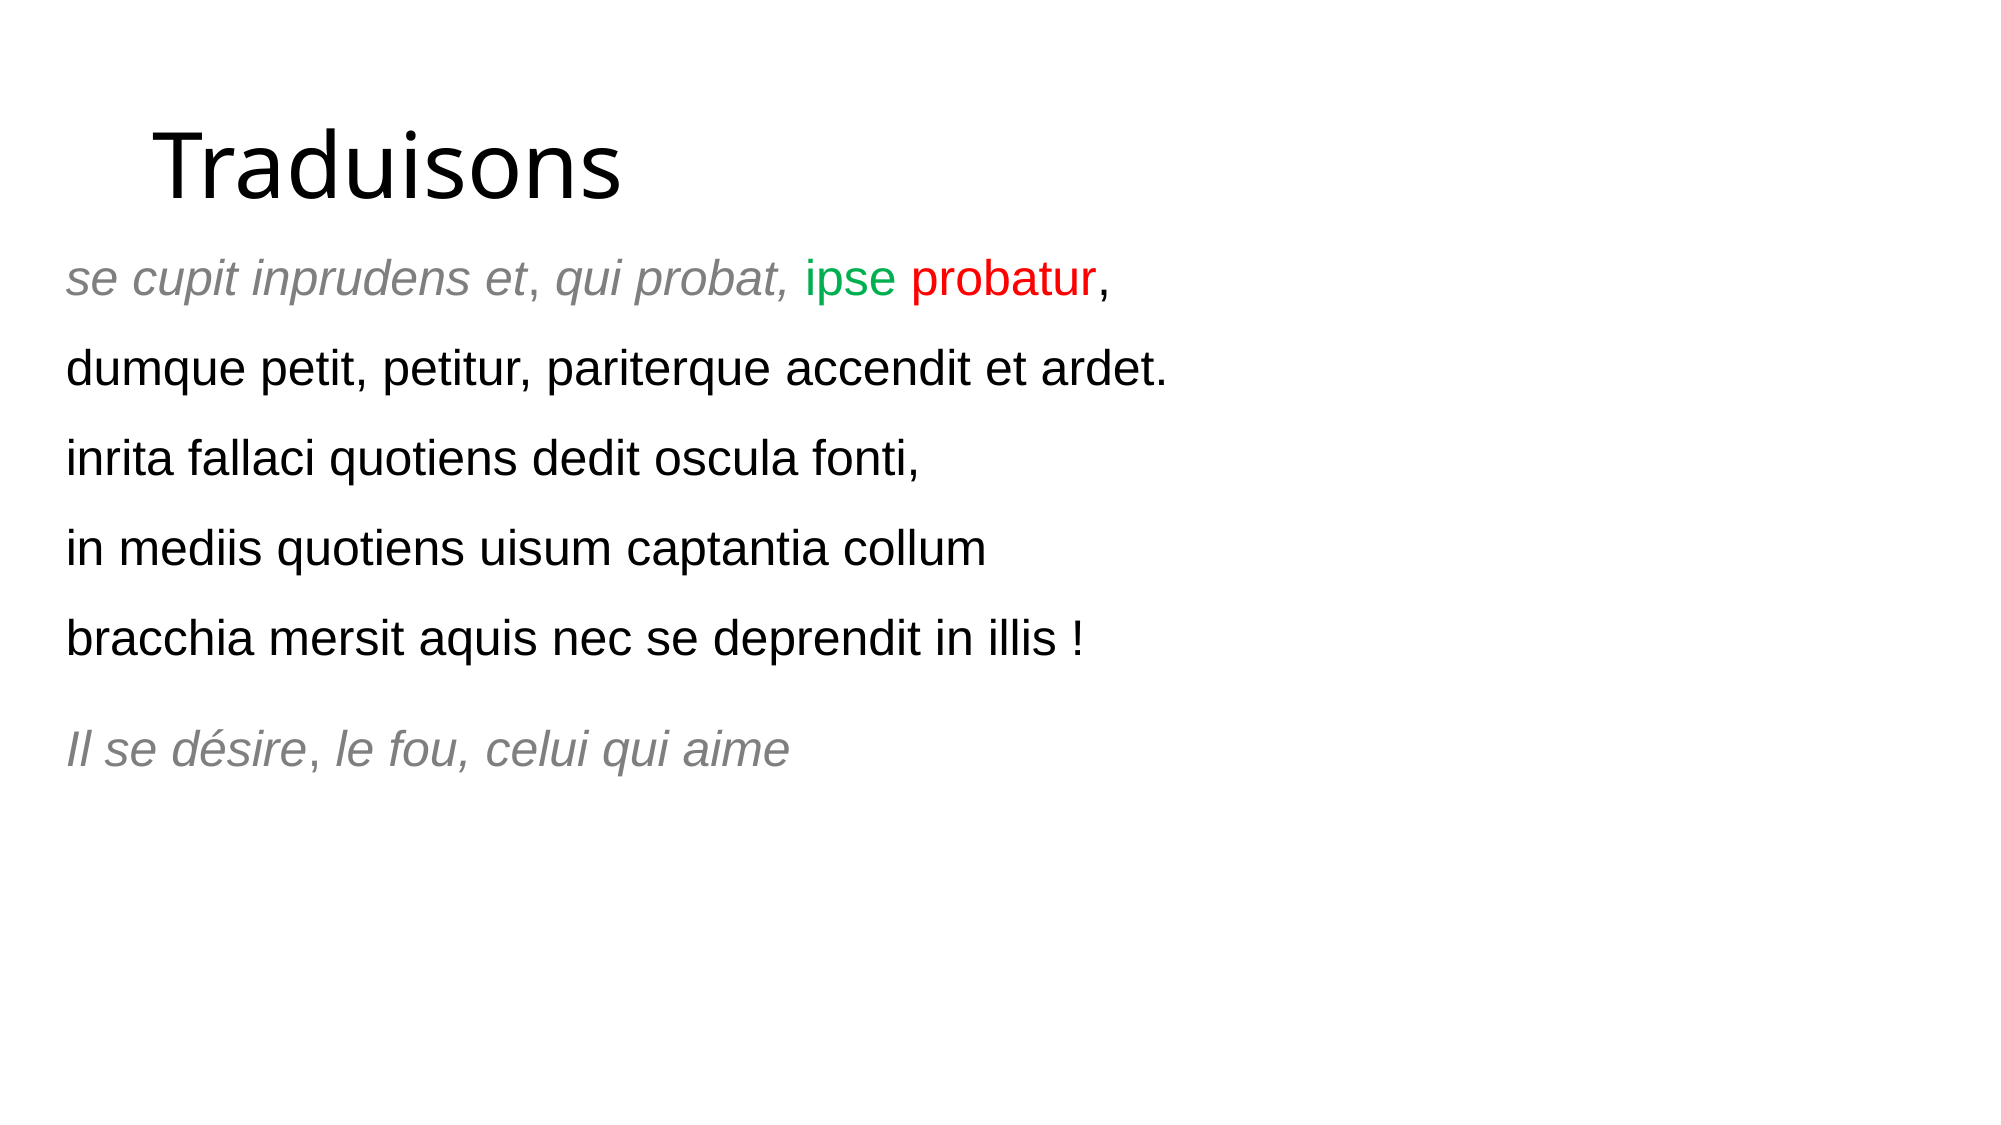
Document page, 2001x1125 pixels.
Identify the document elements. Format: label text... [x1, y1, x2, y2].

title Traduisons [137, 59, 1863, 207]
list se cupit inprudens et, qui probat, ipse probatur, dumque petit, petitur, pariterque accendit et ardet. inrita fallaci quotiens dedit oscula fonti, in mediis quotiens uisum captantia collum bracchia mersit aquis nec se deprendit in illis ! Il se désire, le fou, celui qui aime [50, 207, 2000, 1083]
